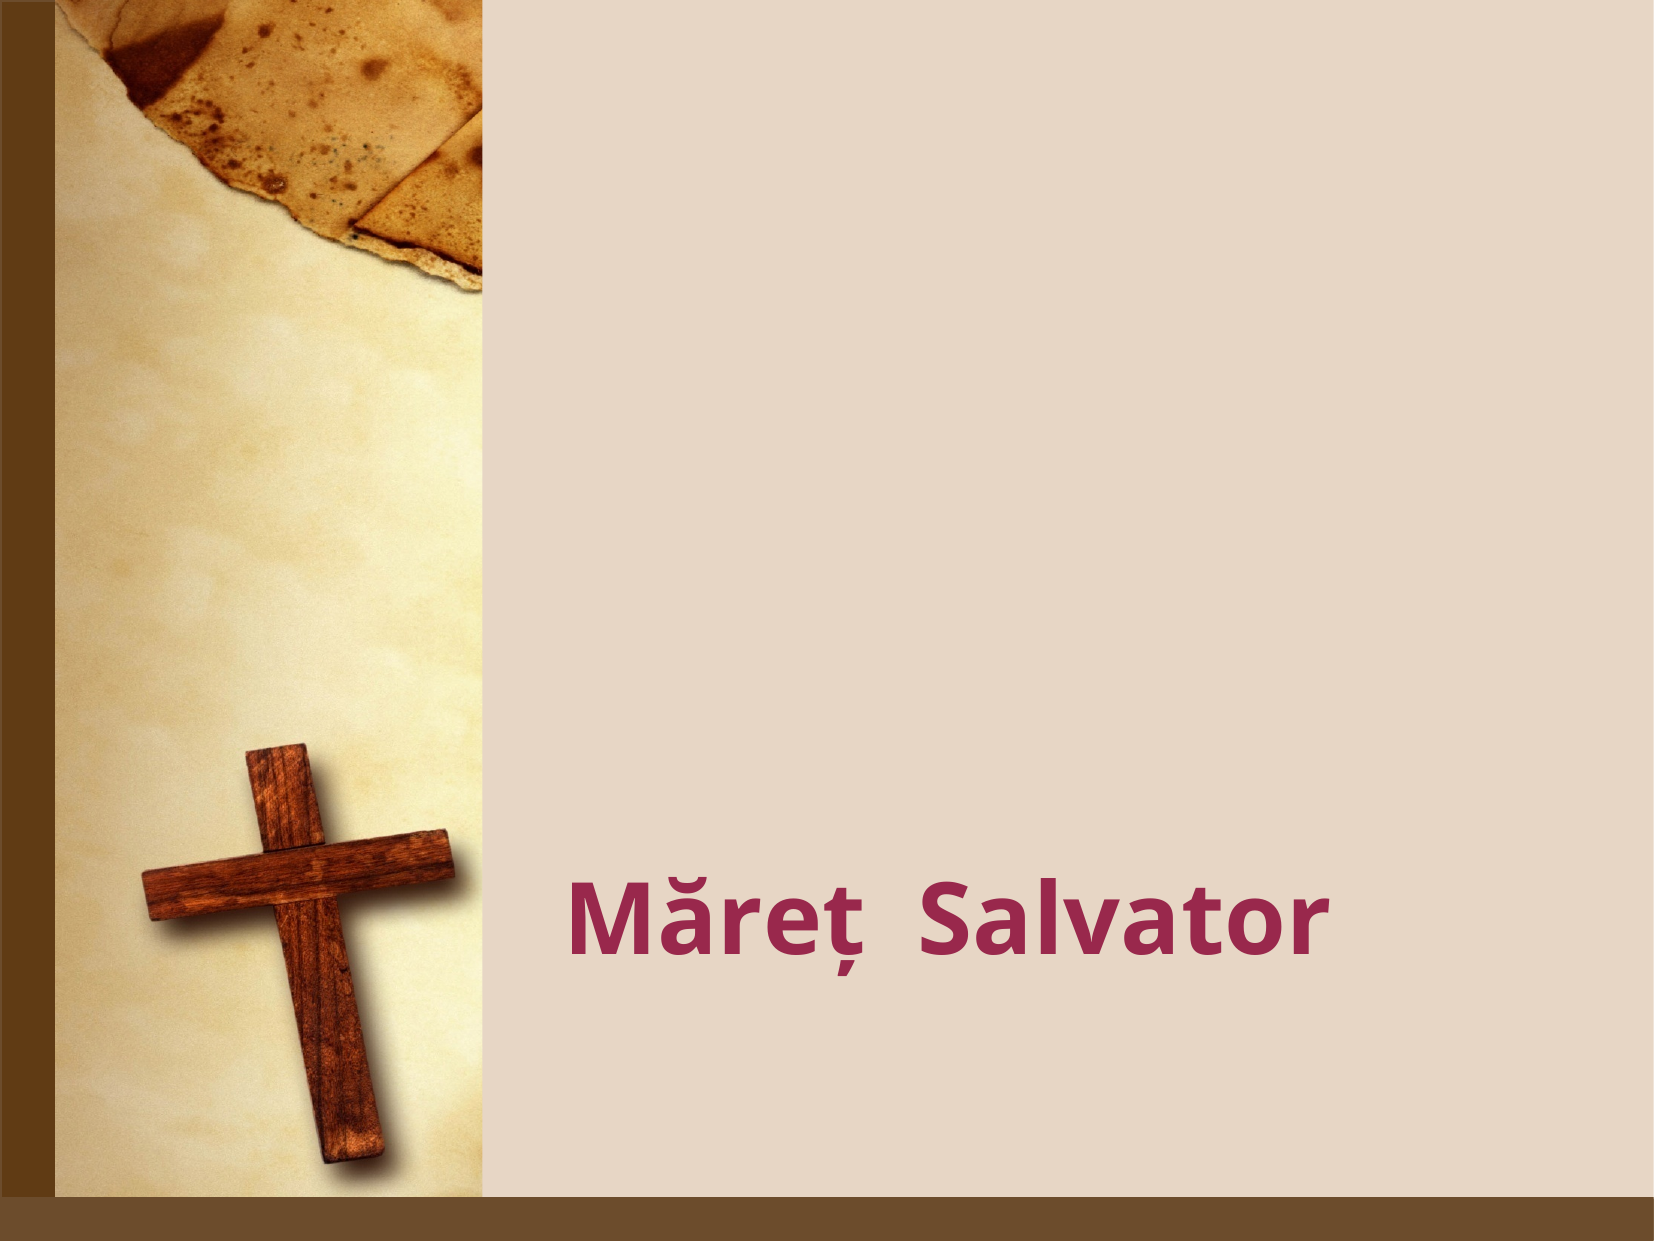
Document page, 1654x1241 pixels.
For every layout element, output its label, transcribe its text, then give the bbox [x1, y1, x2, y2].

text_box Măreţ Salvator [464, 845, 1432, 1158]
picture [55, 0, 483, 1197]
